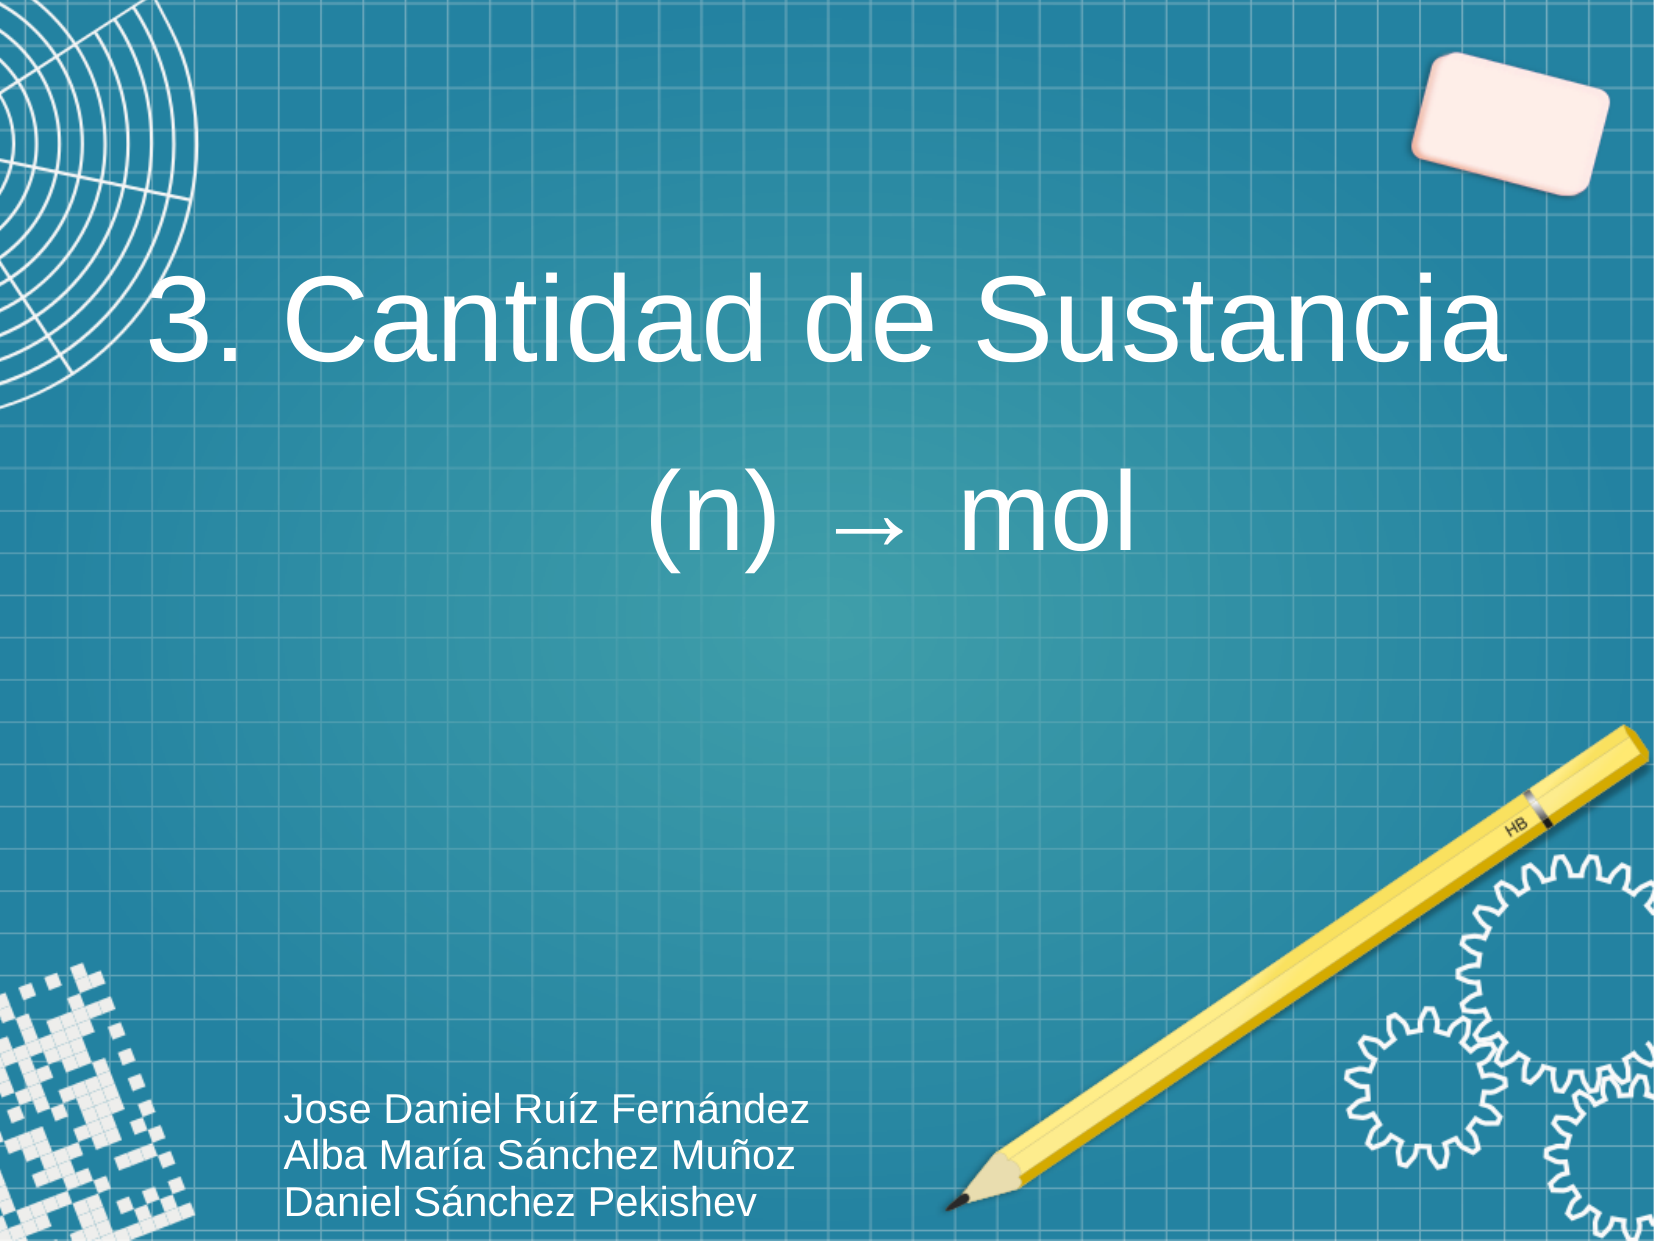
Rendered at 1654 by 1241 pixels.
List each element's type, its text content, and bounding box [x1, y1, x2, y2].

title 3. Cantidad de Sustancia [82, 177, 1571, 461]
picture [0, 0, 1654, 1241]
subtitle (n) → mol Jose Daniel Ruíz Fernández Alba María Sánchez Muñoz Daniel Sánchez Pekishev [283, 448, 1501, 1234]
